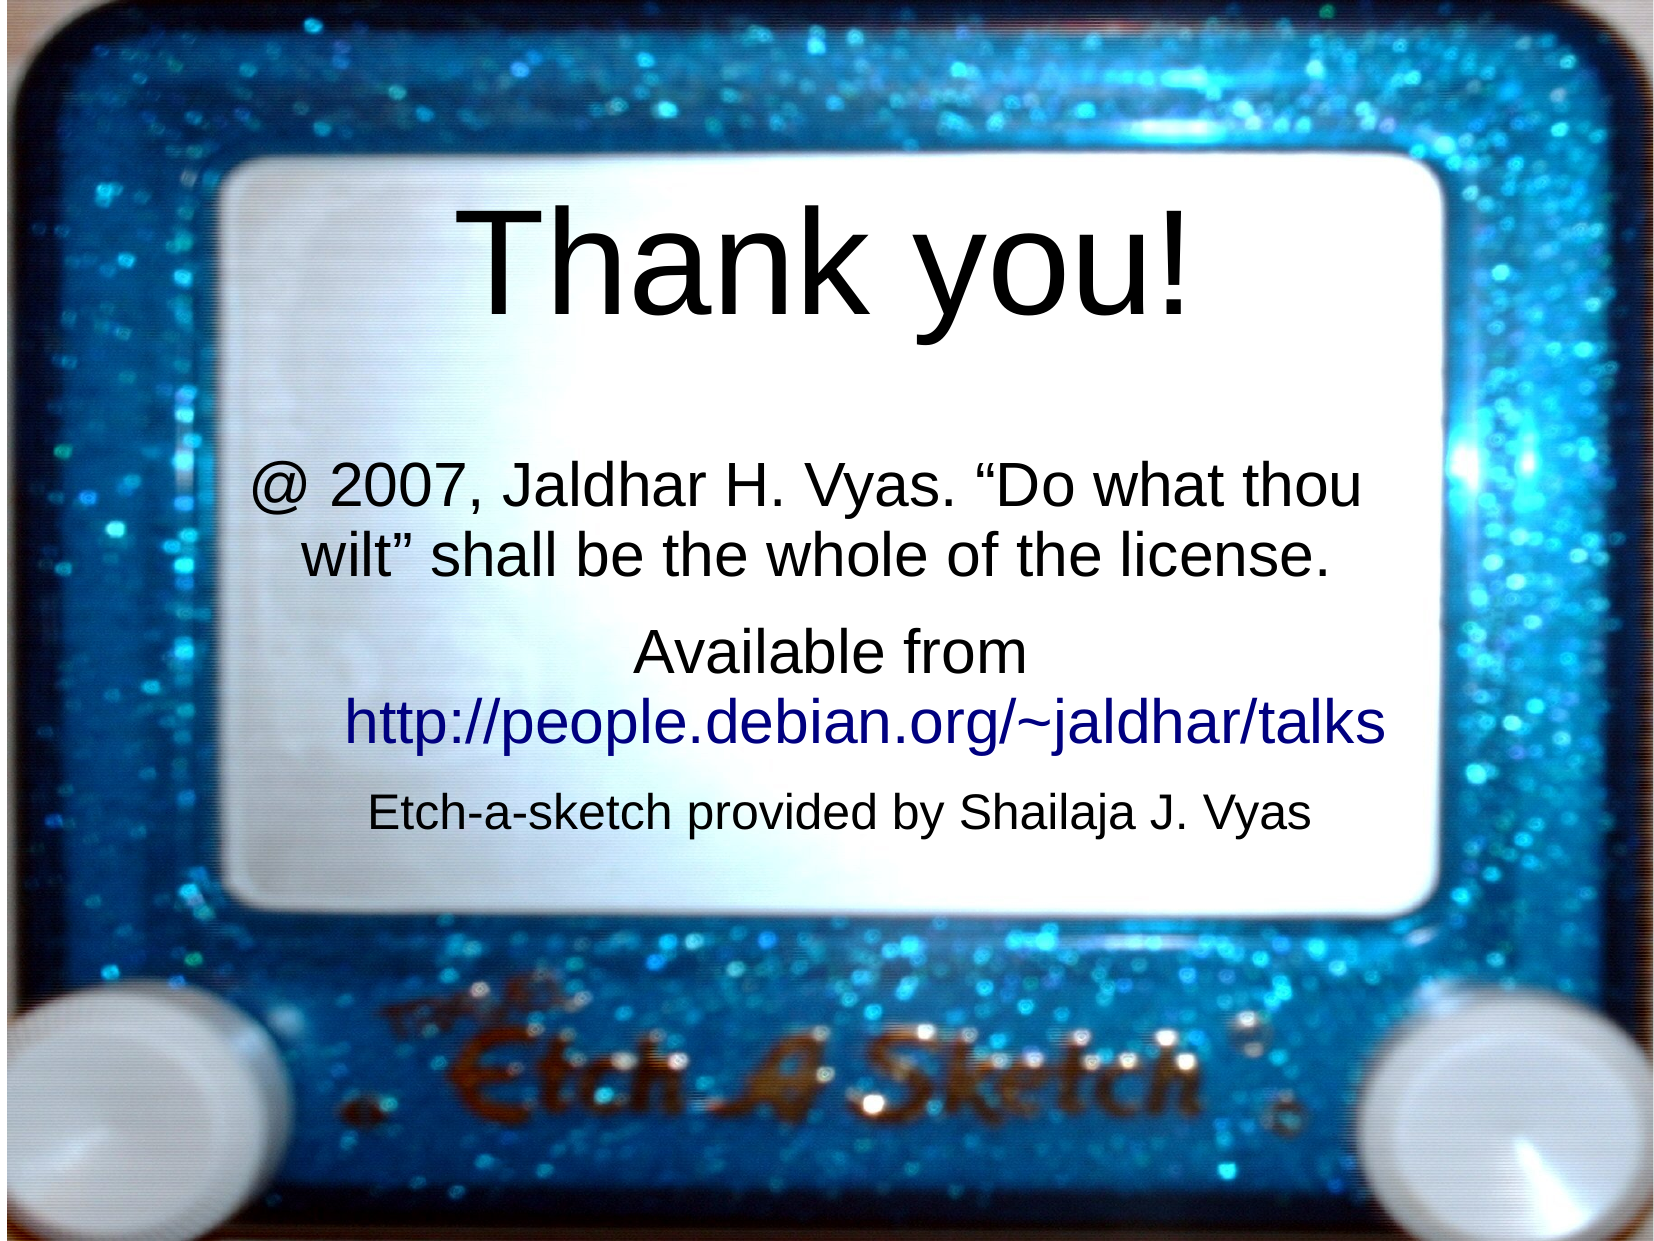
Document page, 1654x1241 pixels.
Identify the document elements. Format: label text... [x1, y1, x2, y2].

list @ 2007, Jaldhar H. Vyas. “Do what thou wilt” shall be the whole of the license. Available from http://people.debian.org/~jaldhar/talks Etch-a-sketch provided by Shailaja J. Vyas [230, 450, 1431, 897]
picture [7, 0, 1654, 1241]
title Thank you! [225, 157, 1426, 368]
